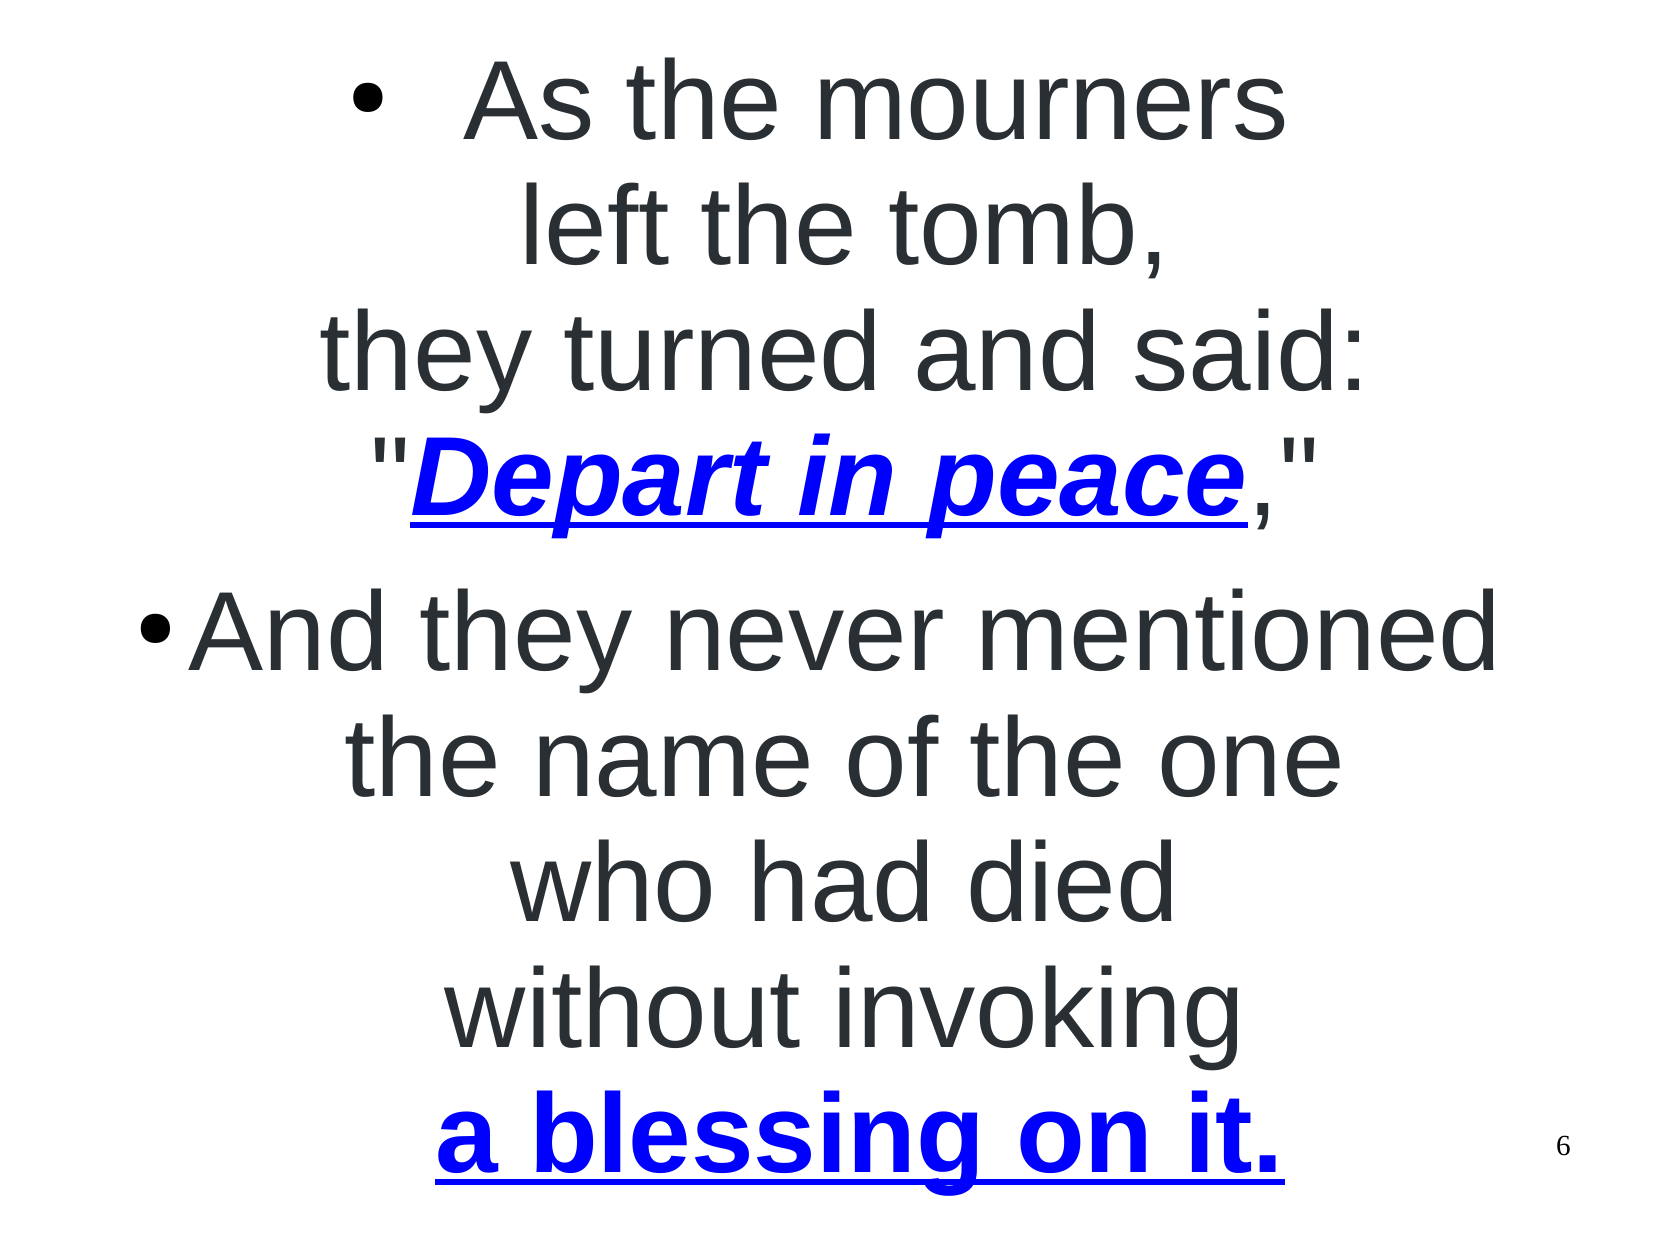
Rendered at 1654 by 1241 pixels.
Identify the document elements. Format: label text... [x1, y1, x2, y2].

list As the mourners left the tomb, they turned and said: "Depart in peace," And they never mentioned the name of the one who had died without invoking a blessing on it. [37, 37, 1613, 1238]
